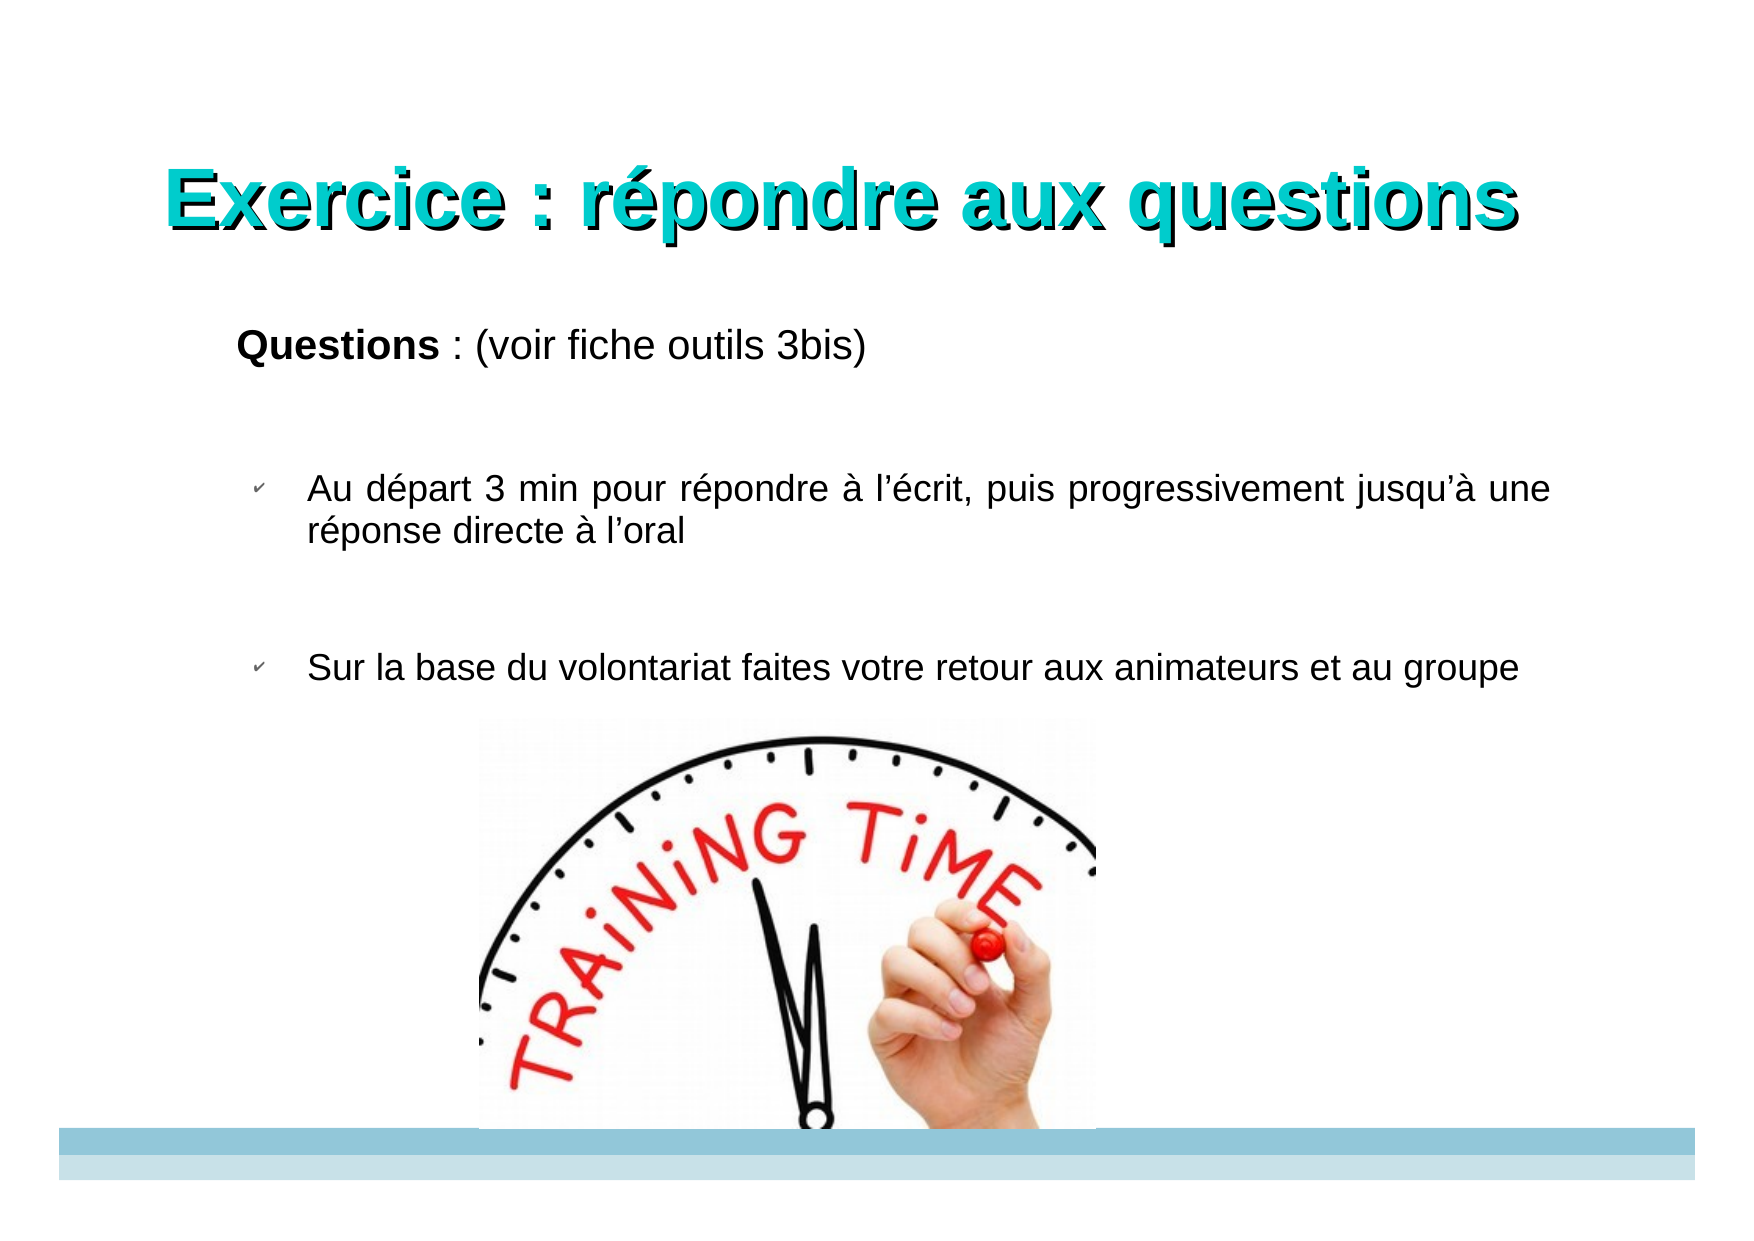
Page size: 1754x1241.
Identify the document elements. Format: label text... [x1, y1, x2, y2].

title Exercice : répondre aux questions [140, 103, 1614, 292]
picture [479, 718, 1096, 1129]
list Questions : (voir fiche outils 3bis) Au départ 3 min pour répondre à l’écrit, puis progressivement jusqu’à une réponse directe à l’oral Sur la base du volontariat faites votre retour aux animateurs et au groupe [236, 321, 1552, 973]
